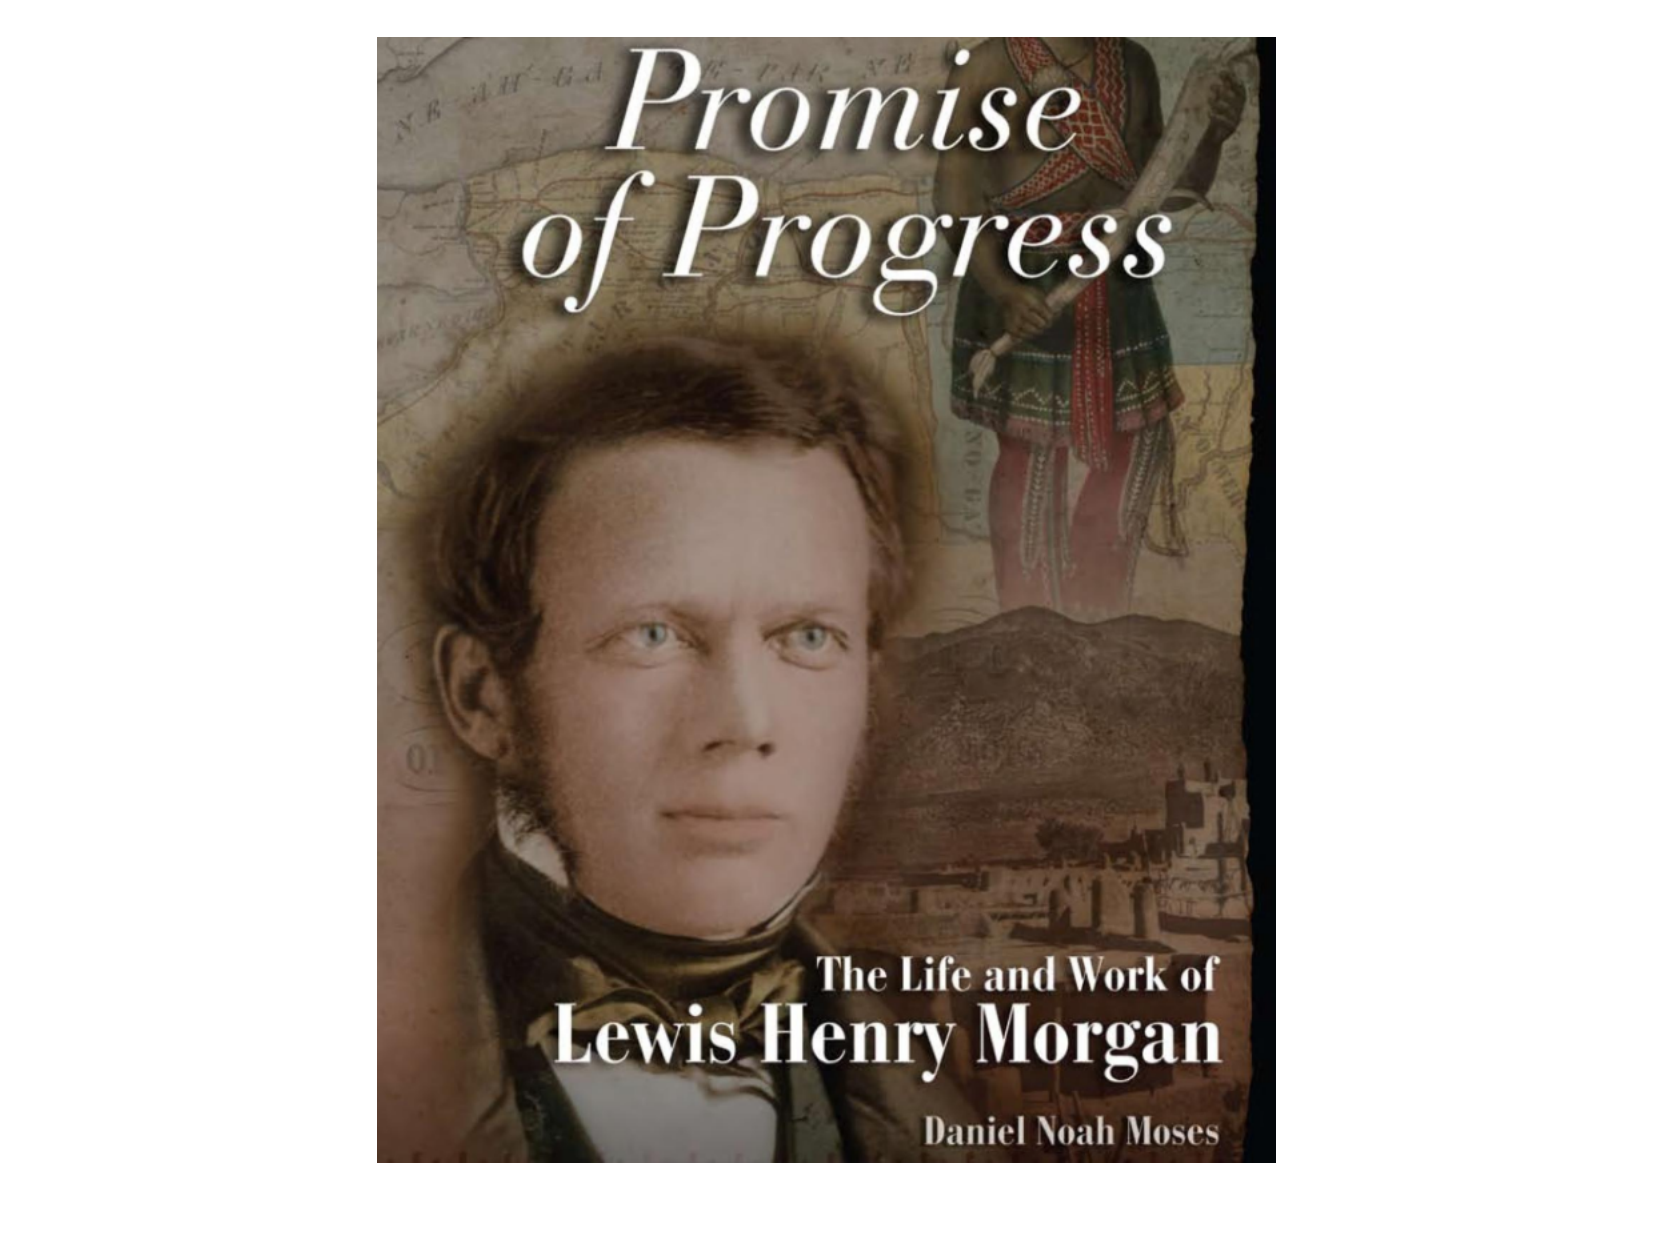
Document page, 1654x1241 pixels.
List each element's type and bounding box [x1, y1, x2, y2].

picture [377, 37, 1276, 1163]
